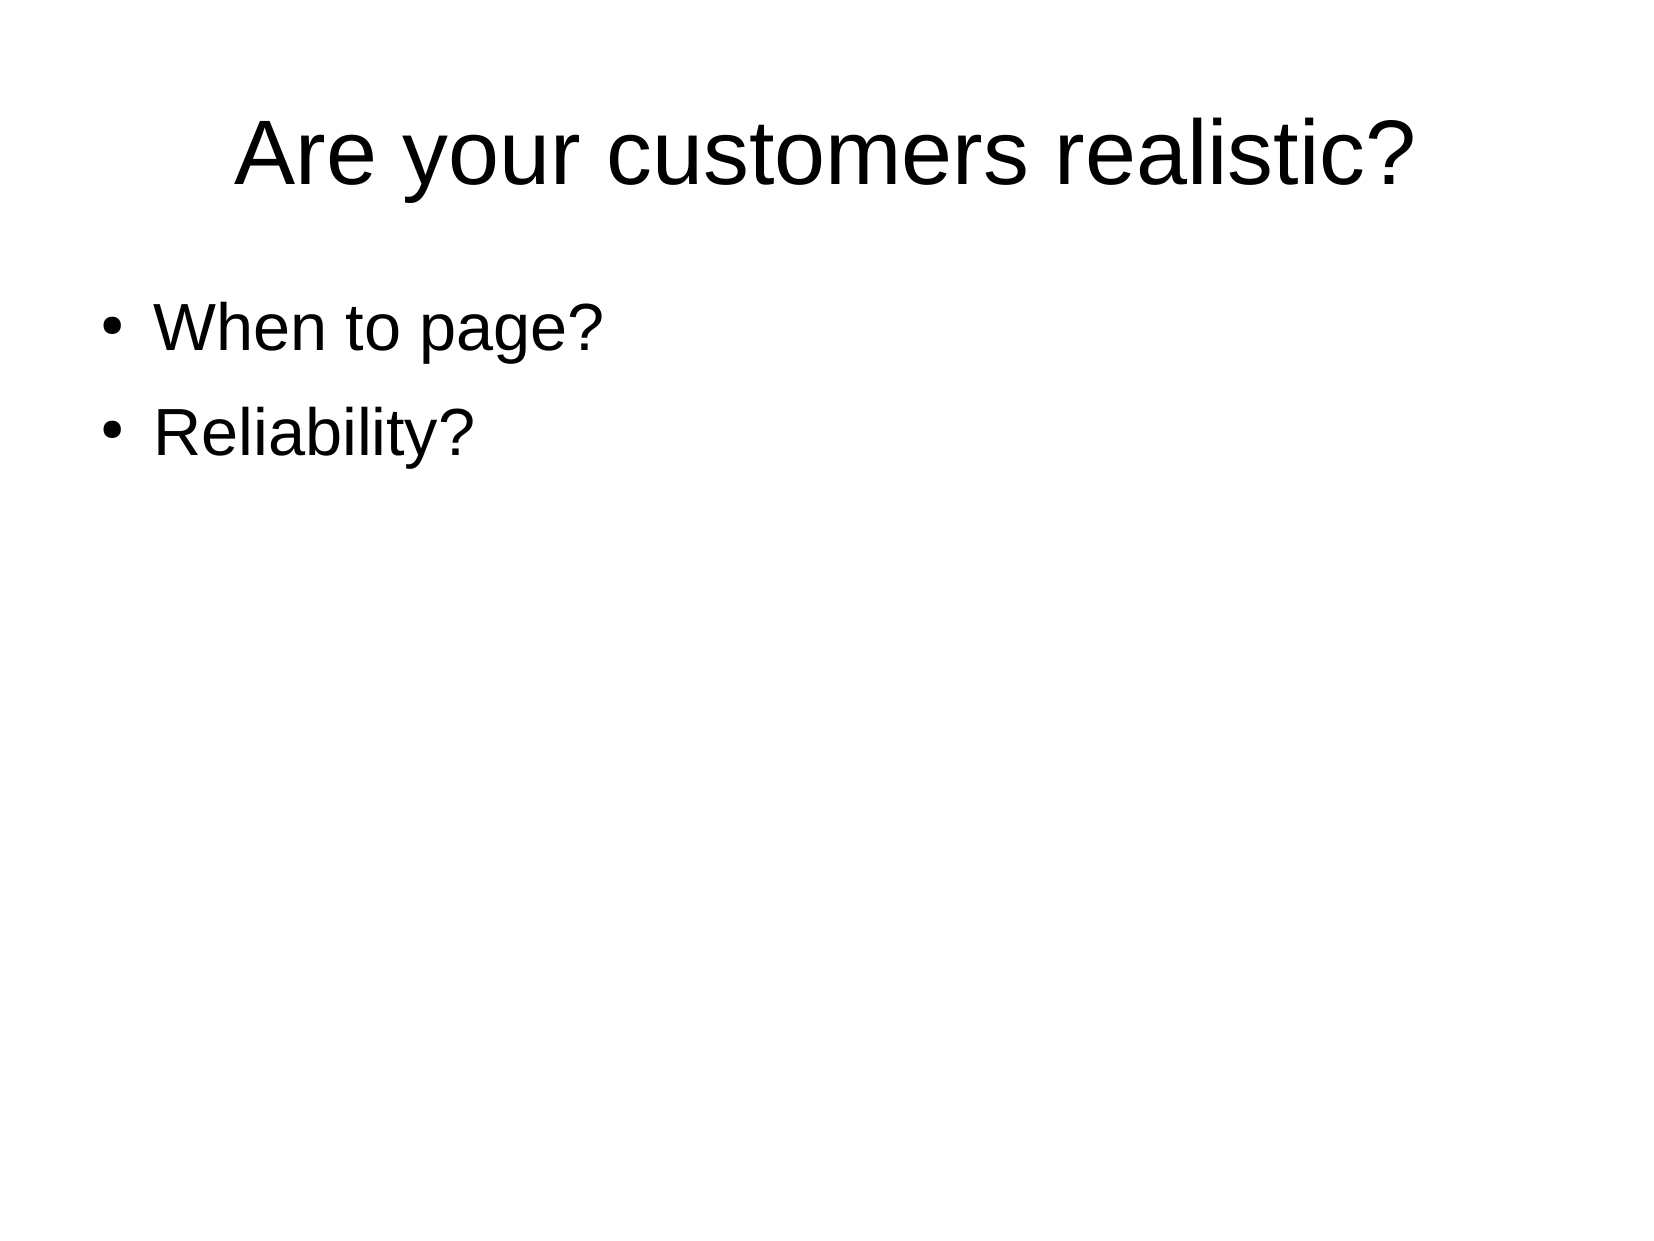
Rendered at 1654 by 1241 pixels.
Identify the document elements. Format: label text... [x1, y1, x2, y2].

list When to page? Reliability? [82, 290, 1571, 1010]
title Are your customers realistic? [82, 49, 1571, 257]
